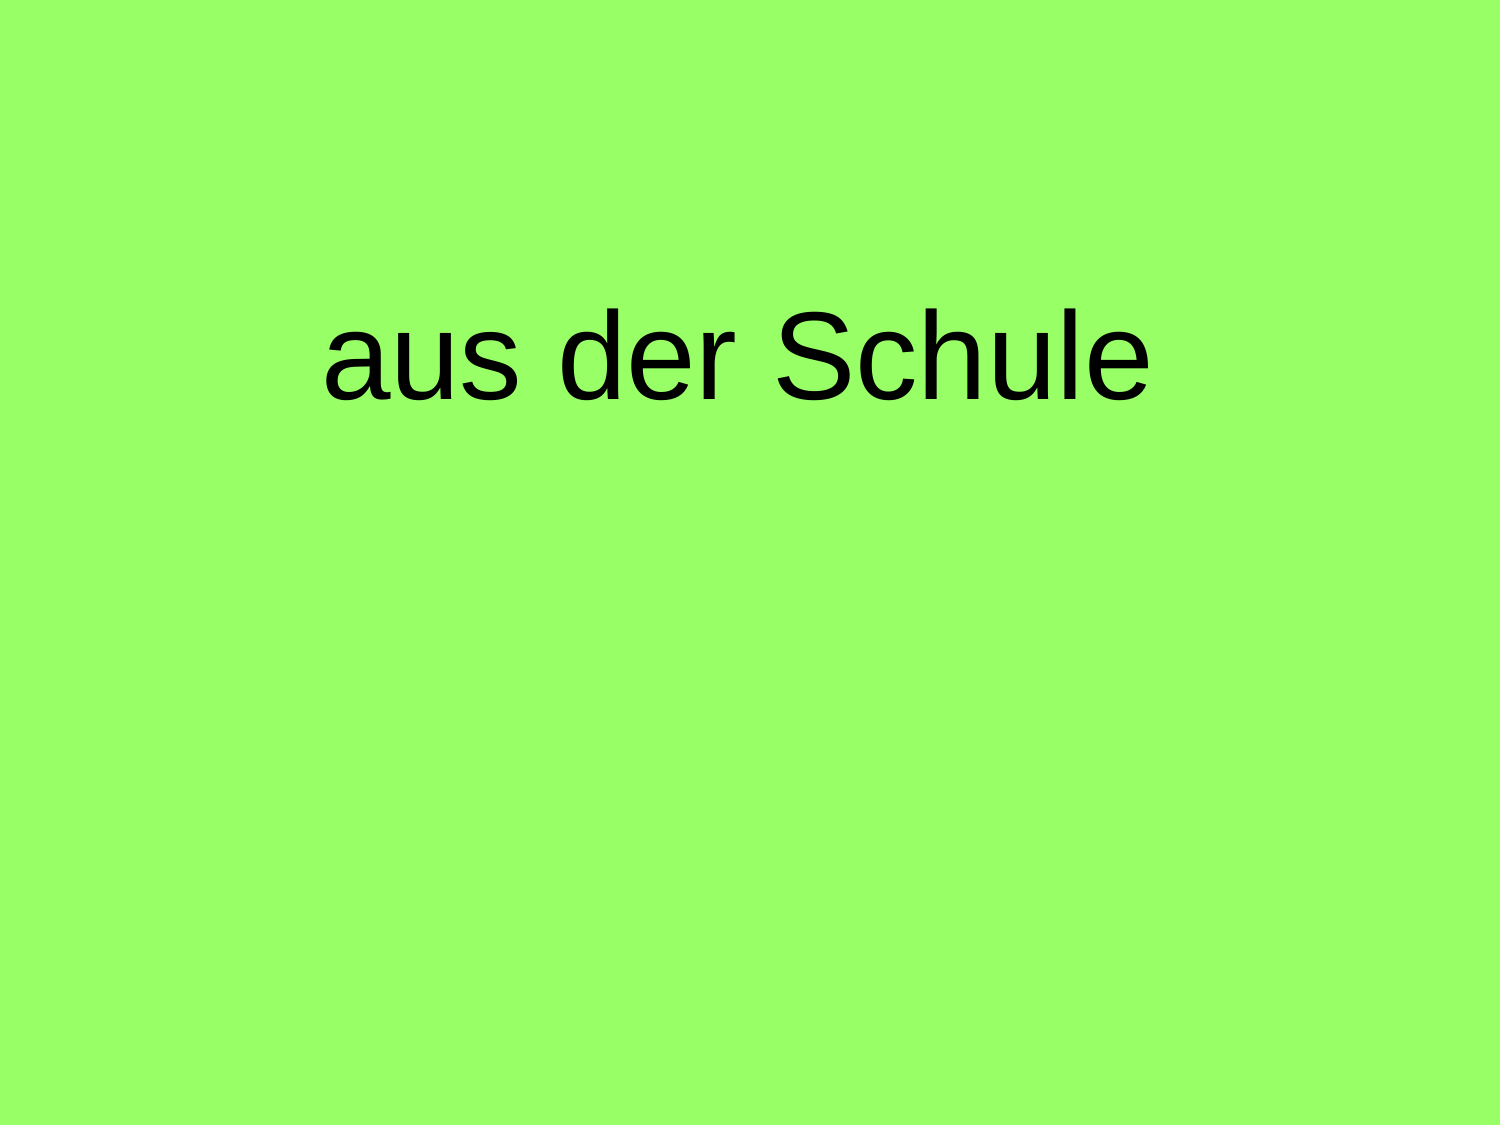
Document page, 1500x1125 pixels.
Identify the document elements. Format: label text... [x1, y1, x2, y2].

title aus der Schule [88, 160, 1388, 539]
